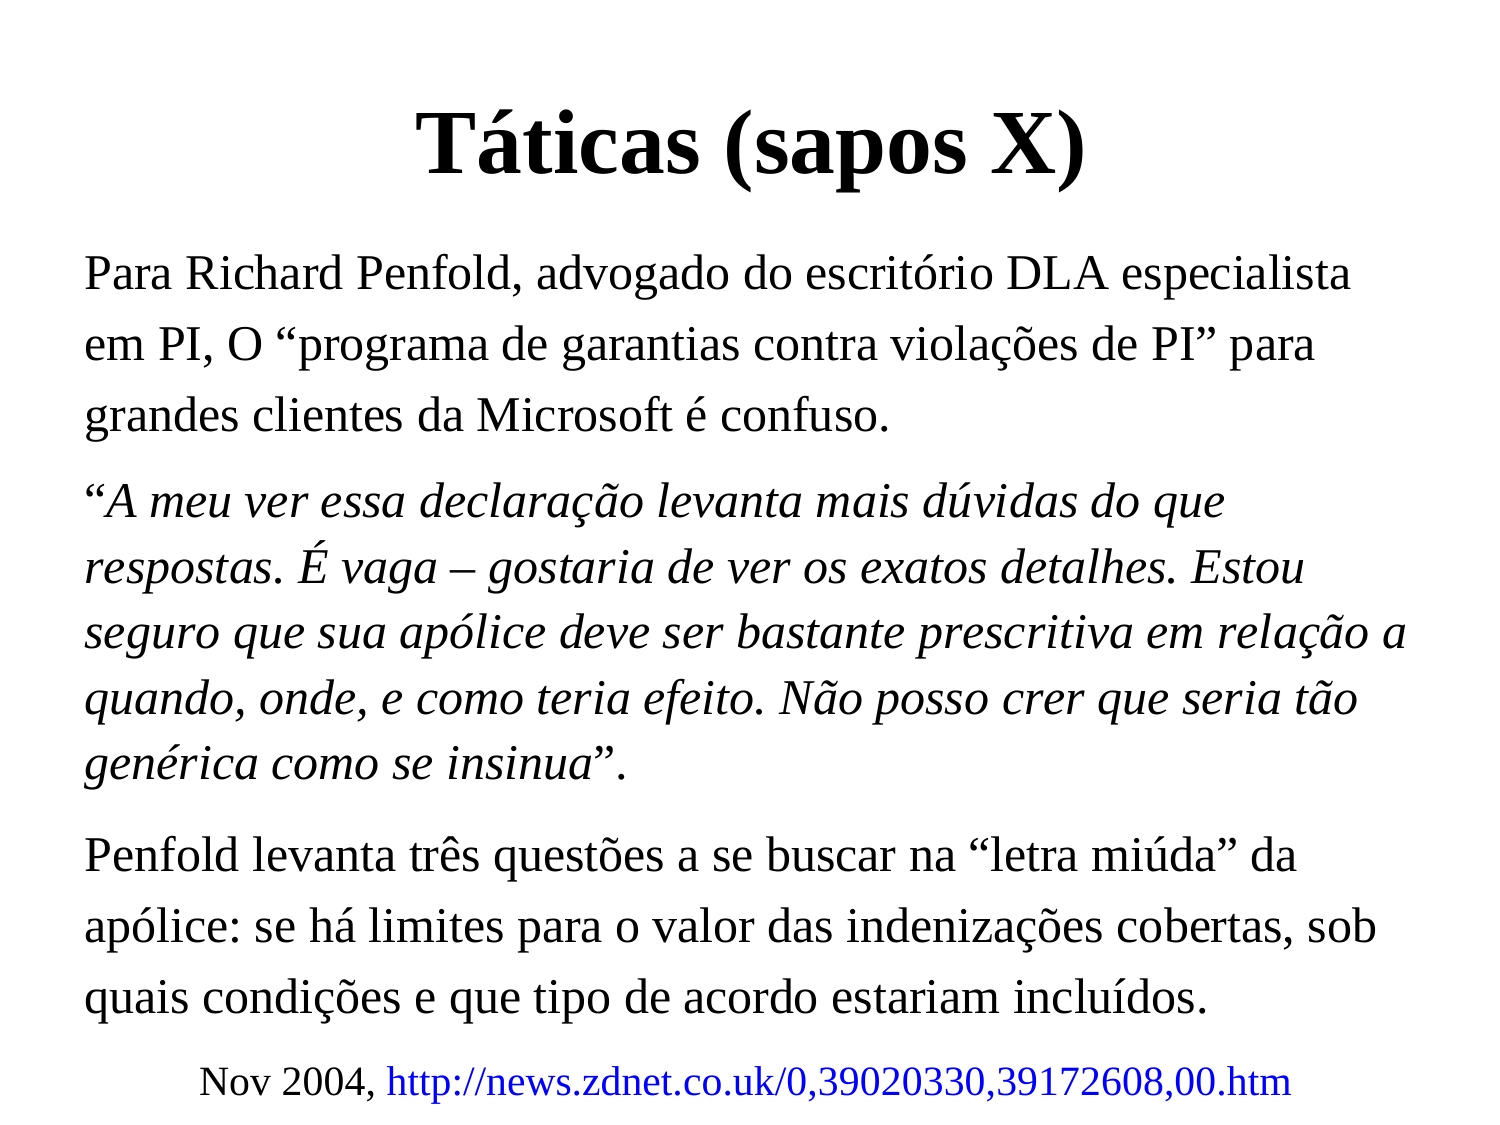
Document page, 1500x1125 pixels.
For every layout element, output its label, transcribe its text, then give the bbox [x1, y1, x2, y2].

title Táticas (sapos X) [87, 62, 1416, 223]
text_box Para Richard Penfold, advogado do escritório DLA especialista em PI, O “programa de garantias contra violações de PI” para grandes clientes da Microsoft é confuso. “A meu ver essa declaração levanta mais dúvidas do que respostas. É vaga – gostaria de ver os exatos detalhes. Estou seguro que sua apólice deve ser bastante prescritiva em relação a quando, onde, e como teria efeito. Não posso crer que seria tão genérica como se insinua”. Penfold levanta três questões a se buscar na “letra miúda” da apólice: se há limites para o valor das indenizações cobertas, sob quais condições e que tipo de acordo estariam incluídos. Nov 2004, http://news.zdnet.co.uk/0,39020330,39172608,00.htm [84, 229, 1421, 1125]
